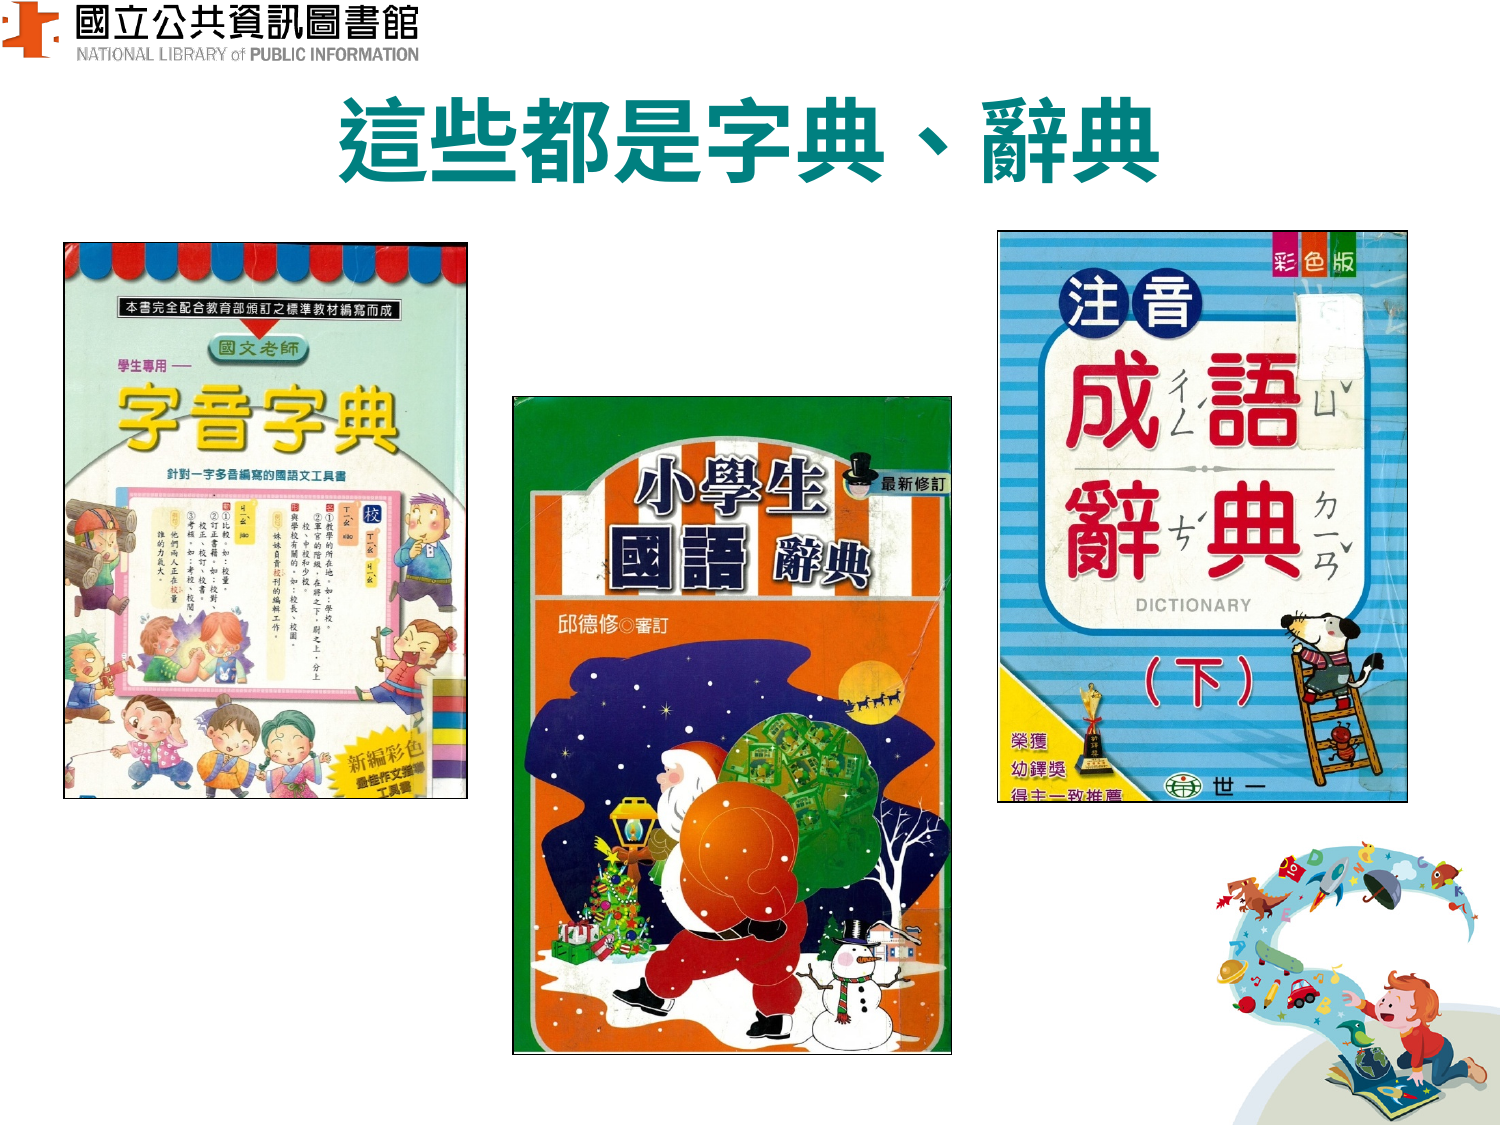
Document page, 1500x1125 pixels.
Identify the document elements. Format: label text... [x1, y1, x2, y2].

picture [998, 231, 1407, 802]
title 這些都是字典、辭典 [75, 45, 1425, 233]
picture [513, 397, 951, 1054]
picture [0, 0, 420, 62]
picture [64, 243, 467, 798]
picture [1210, 835, 1500, 1125]
